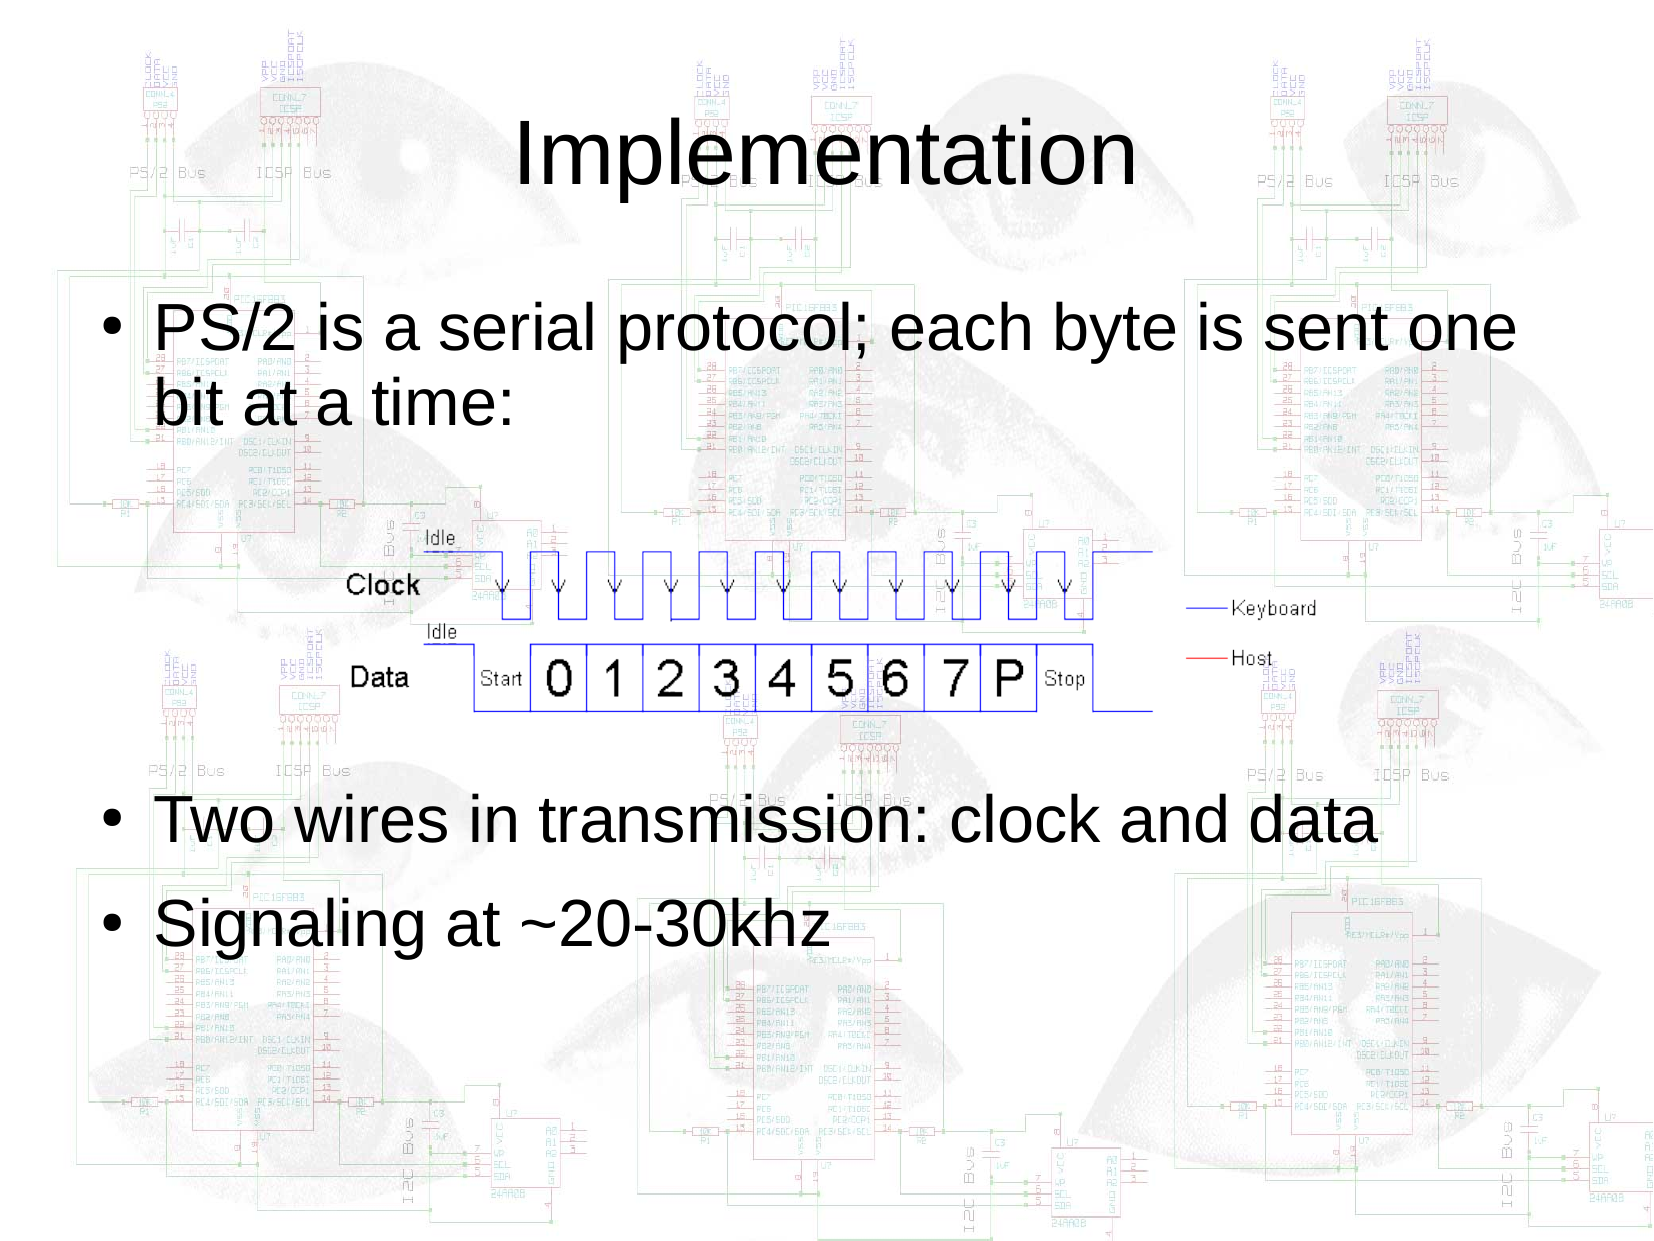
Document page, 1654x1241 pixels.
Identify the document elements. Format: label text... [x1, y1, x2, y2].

picture [0, 0, 1654, 1241]
list PS/2 is a serial protocol; each byte is sent one bit at a time: Two wires in transmission: clock and data Signaling at ~20-30khz [82, 290, 1571, 1109]
title Implementation [82, 49, 1571, 257]
